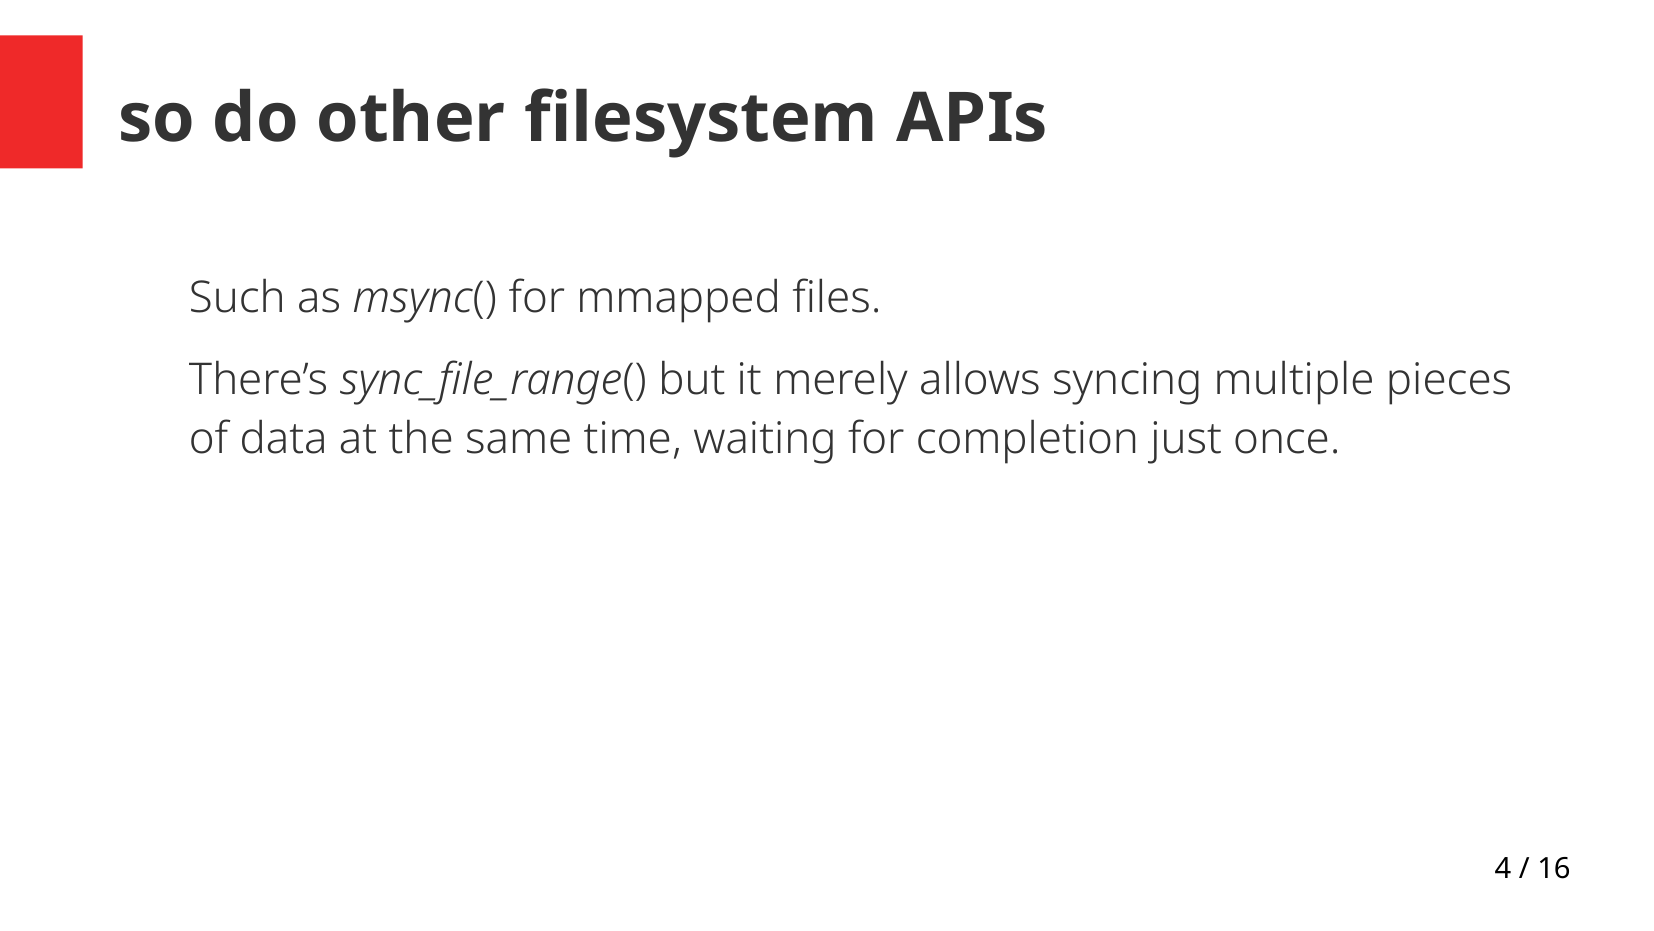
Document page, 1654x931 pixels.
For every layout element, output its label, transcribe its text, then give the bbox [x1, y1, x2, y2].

title so do other filesystem APIs [118, 37, 1571, 193]
list Such as msync() for mmapped files. There’s sync_file_range() but it merely allows syncing multiple pieces of data at the same time, waiting for completion just once. [118, 265, 1536, 806]
